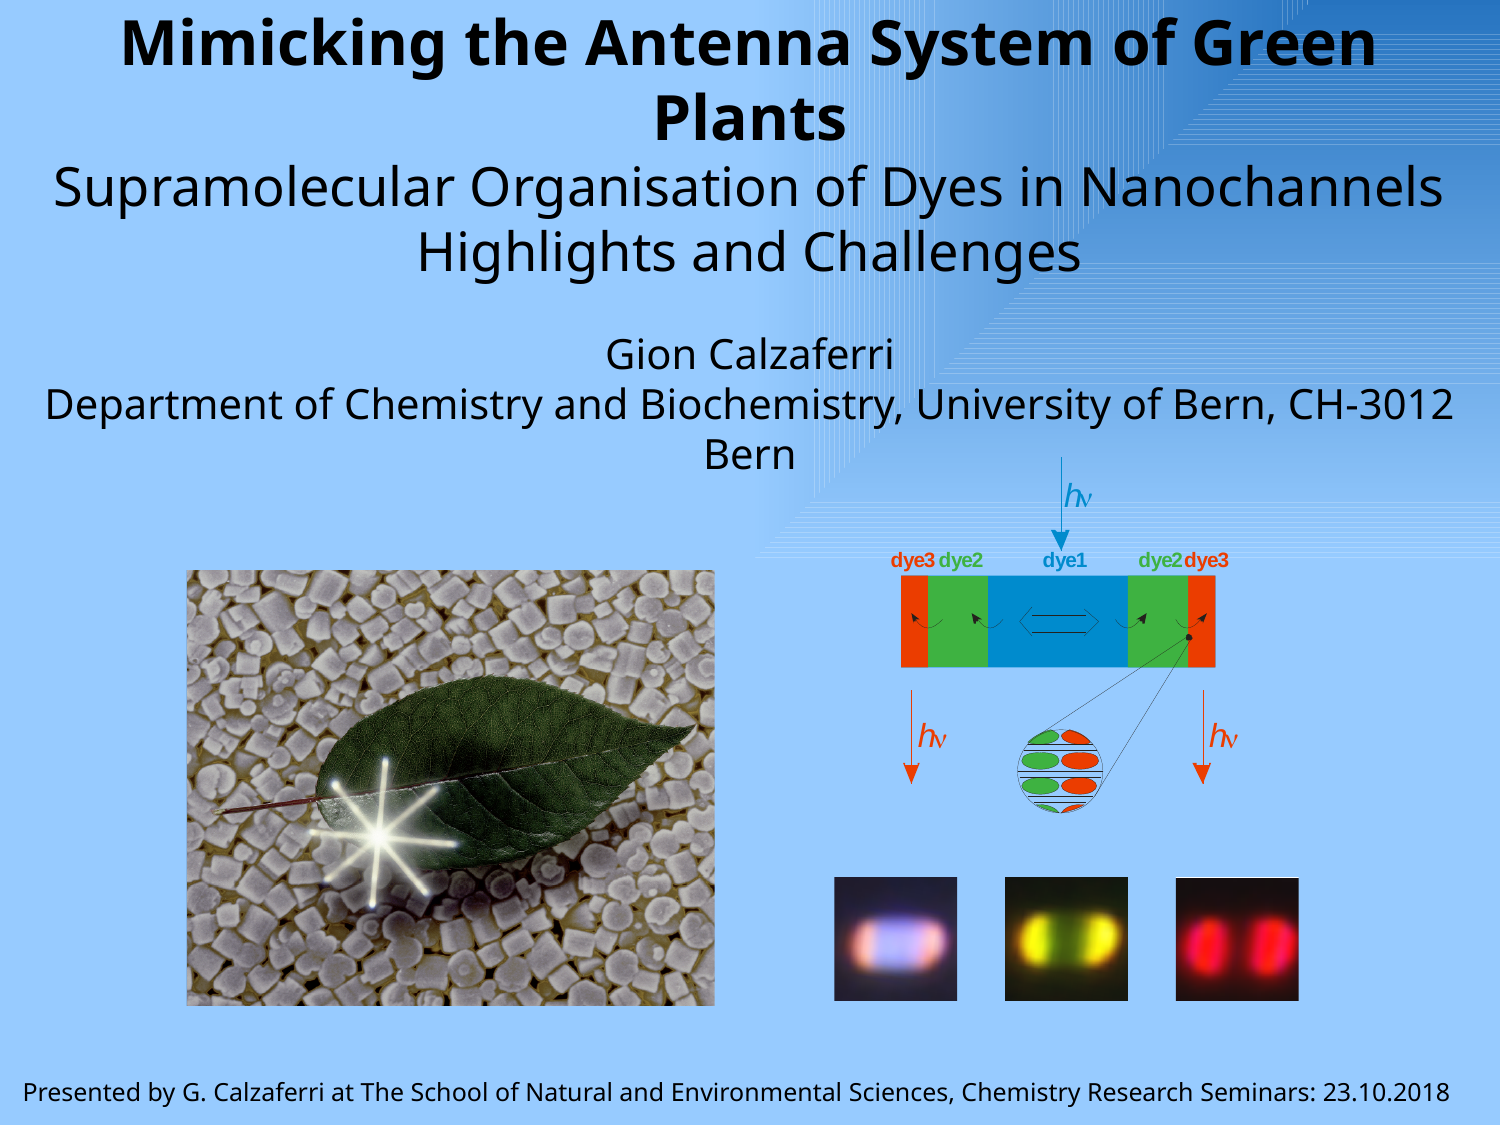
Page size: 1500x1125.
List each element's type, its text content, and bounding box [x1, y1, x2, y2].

picture [832, 454, 1304, 1006]
text_box Mimicking the Antenna System of Green Plants Supramolecular Organisation of Dyes in Nanochannels Highlights and Challenges Gion Calzaferri Department of Chemistry and Biochemistry, University of Bern, CH-3012 Bern [0, 0, 1500, 485]
text_box Presented by G. Calzaferri at The School of Natural and Environmental Sciences, Chemistry Research Seminars: 23.10.2018 [7, 1068, 1480, 1115]
picture [186, 570, 715, 1006]
